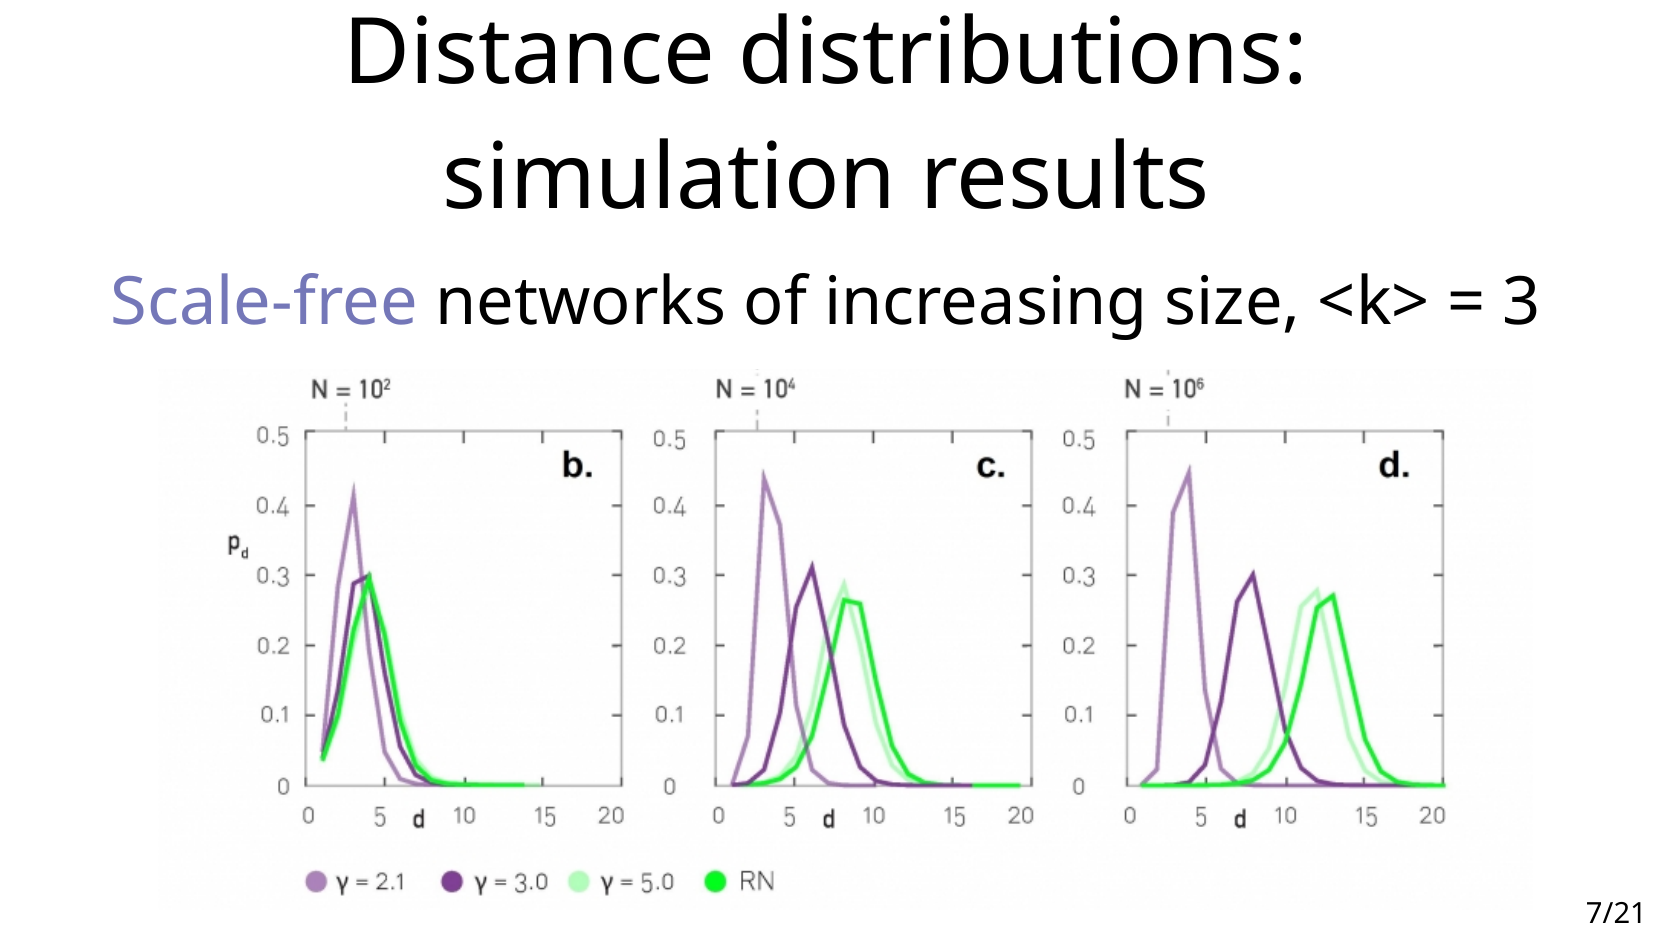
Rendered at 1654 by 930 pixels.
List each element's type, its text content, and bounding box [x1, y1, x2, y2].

list Scale-free networks of increasing size, <k> = 3 [82, 253, 1571, 406]
picture [158, 406, 1533, 910]
title Distance distributions: simulation results [82, 0, 1571, 240]
